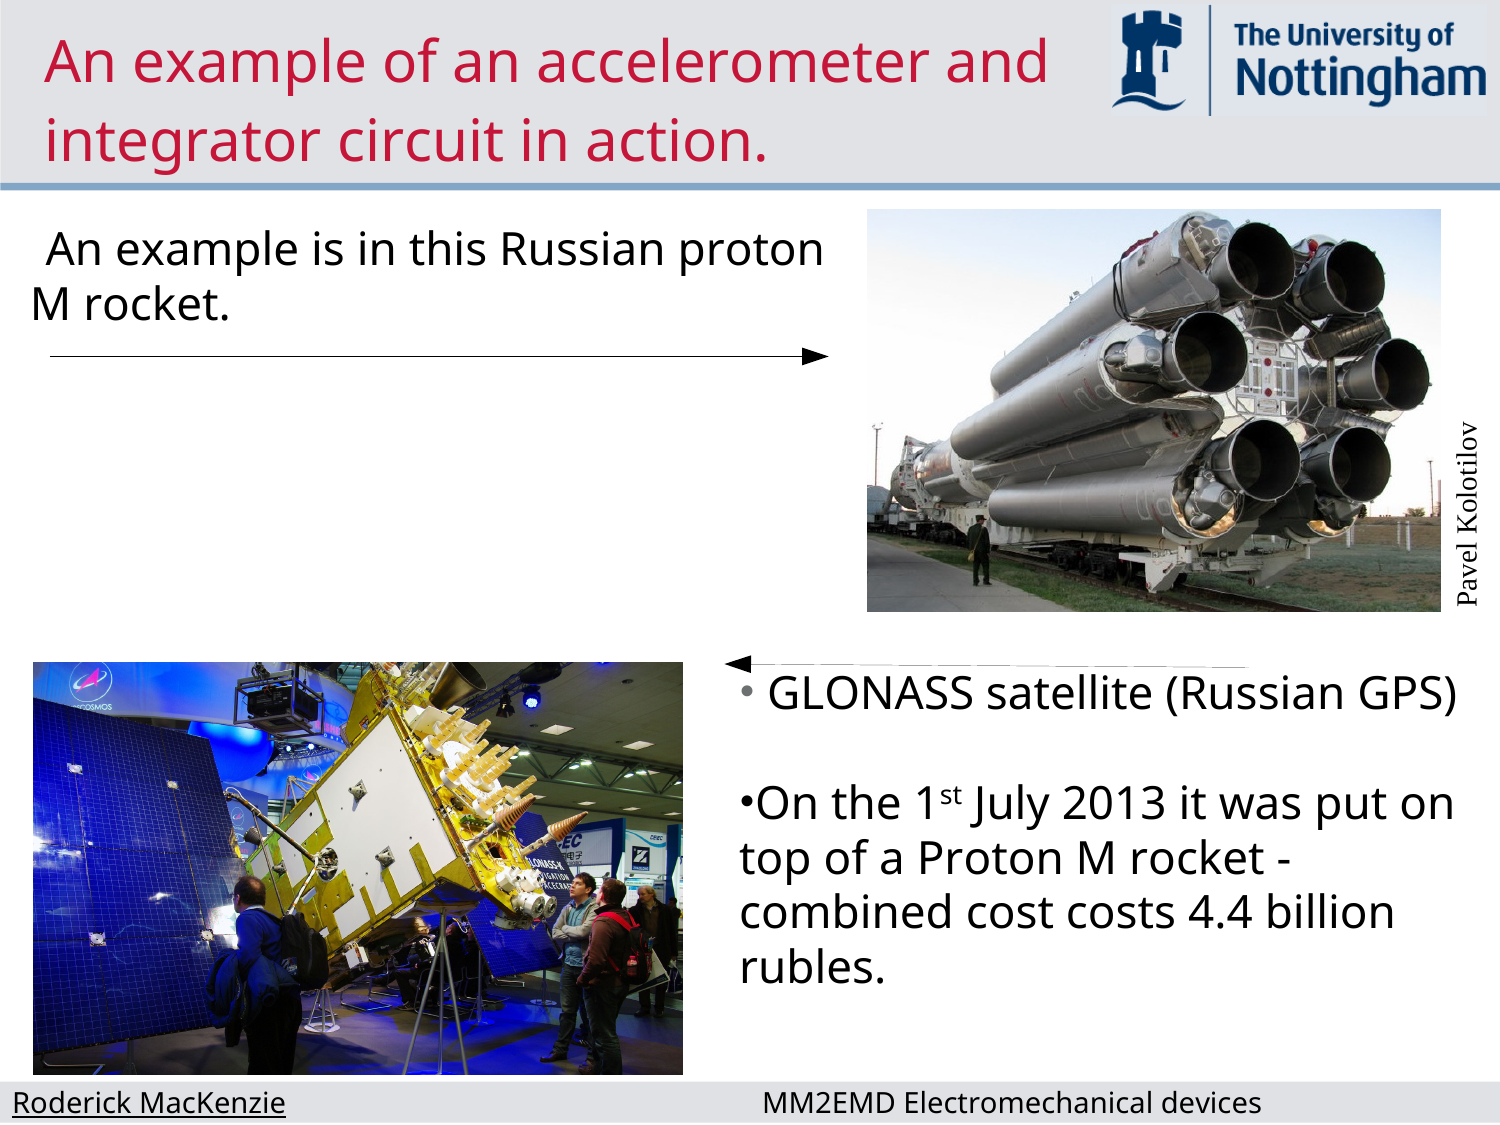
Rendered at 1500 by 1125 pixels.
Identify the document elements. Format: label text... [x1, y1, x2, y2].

text_box An example is in this Russian proton M rocket. [14, 212, 868, 778]
text_box GLONASS satellite (Russian GPS) On the 1st July 2013 it was put on top of a Proton M rocket - combined cost costs 4.4 billion rubles. [724, 655, 1482, 1056]
picture [867, 209, 1441, 612]
text_box Pavel Kolotilov [1440, 276, 1500, 623]
title An example of an accelerometer and integrator circuit in action. [29, 23, 1117, 175]
picture [33, 778, 683, 1075]
picture [1111, 4, 1487, 116]
